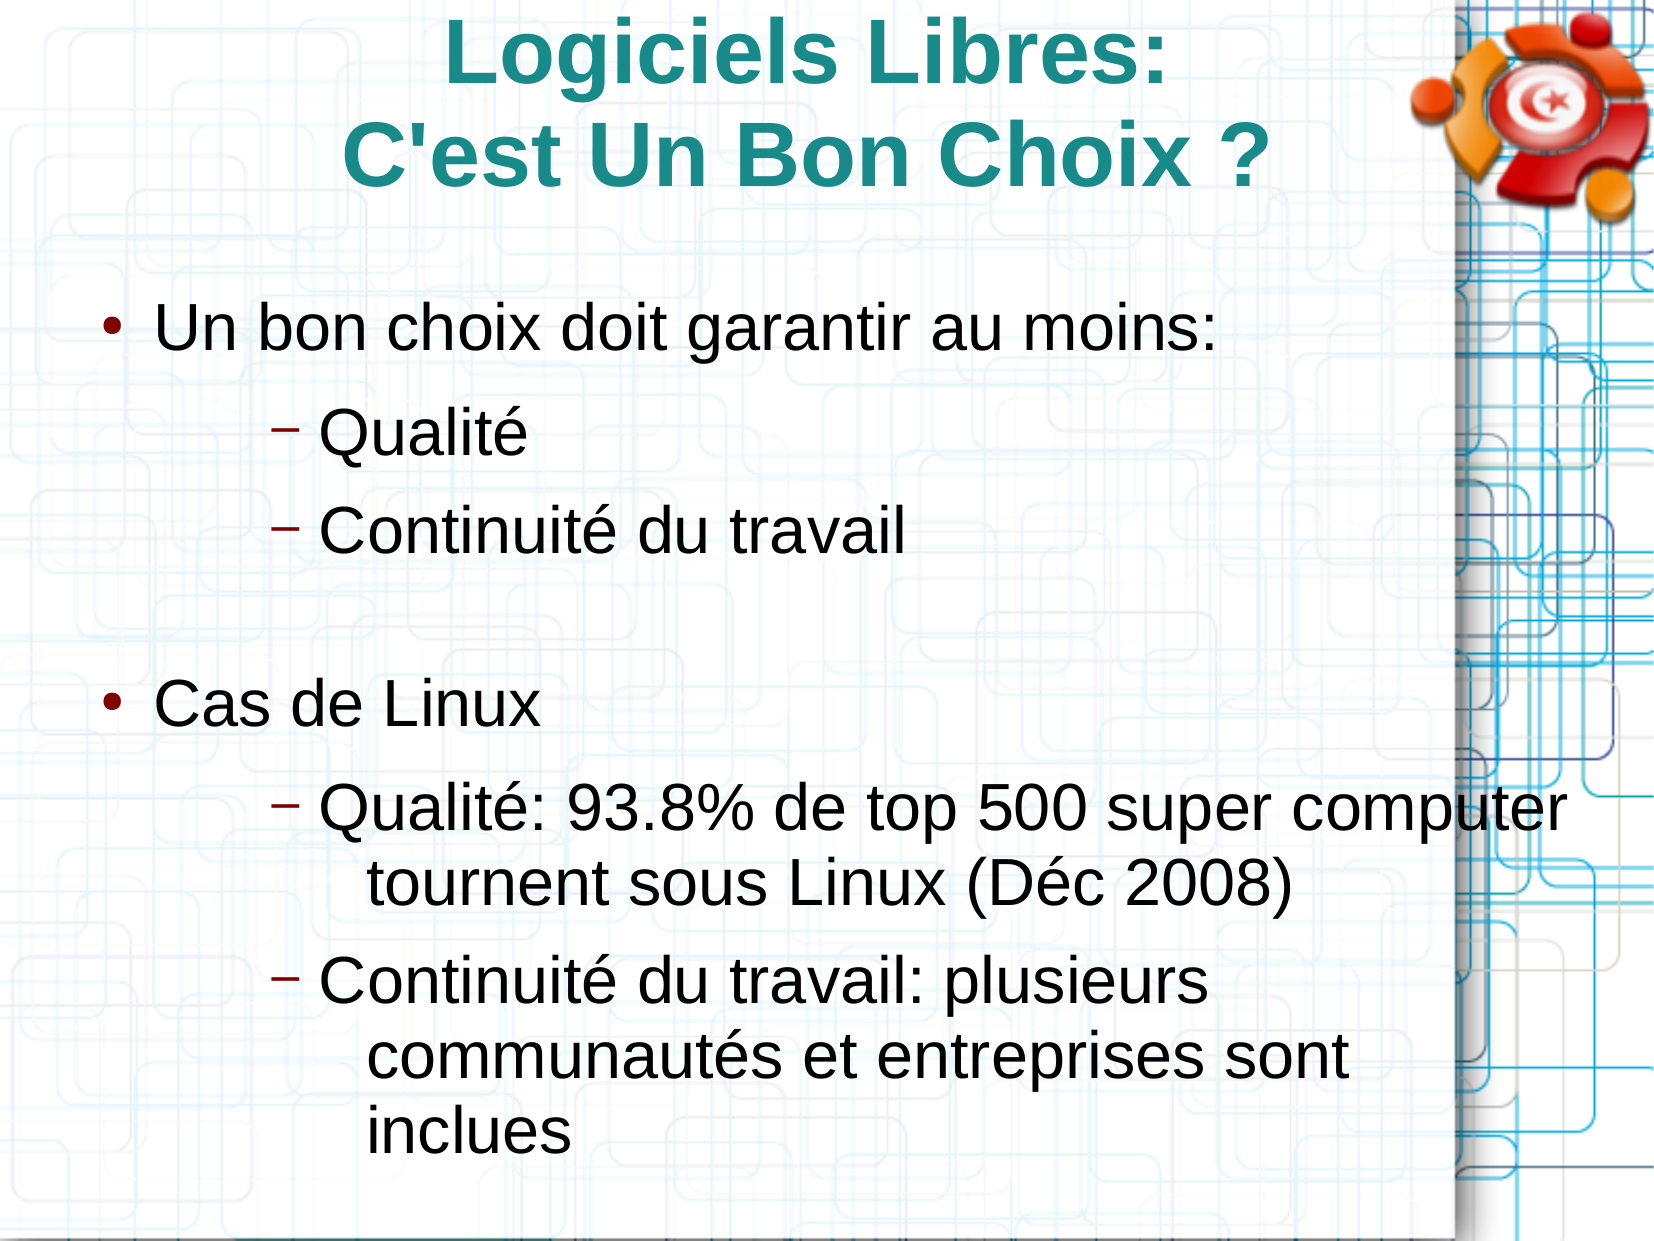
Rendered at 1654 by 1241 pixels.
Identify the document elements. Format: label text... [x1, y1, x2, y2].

title Logiciels Libres: C'est Un Bon Choix ? [76, 1, 1405, 207]
picture [0, 0, 1654, 1241]
list Un bon choix doit garantir au moins: Qualité Continuité du travail Cas de Linux Qualité: 93.8% de top 500 super computer tournent sous Linux (Déc 2008) Continuité du travail: plusieurs communautés et entreprises sont inclues [82, 290, 1571, 1241]
